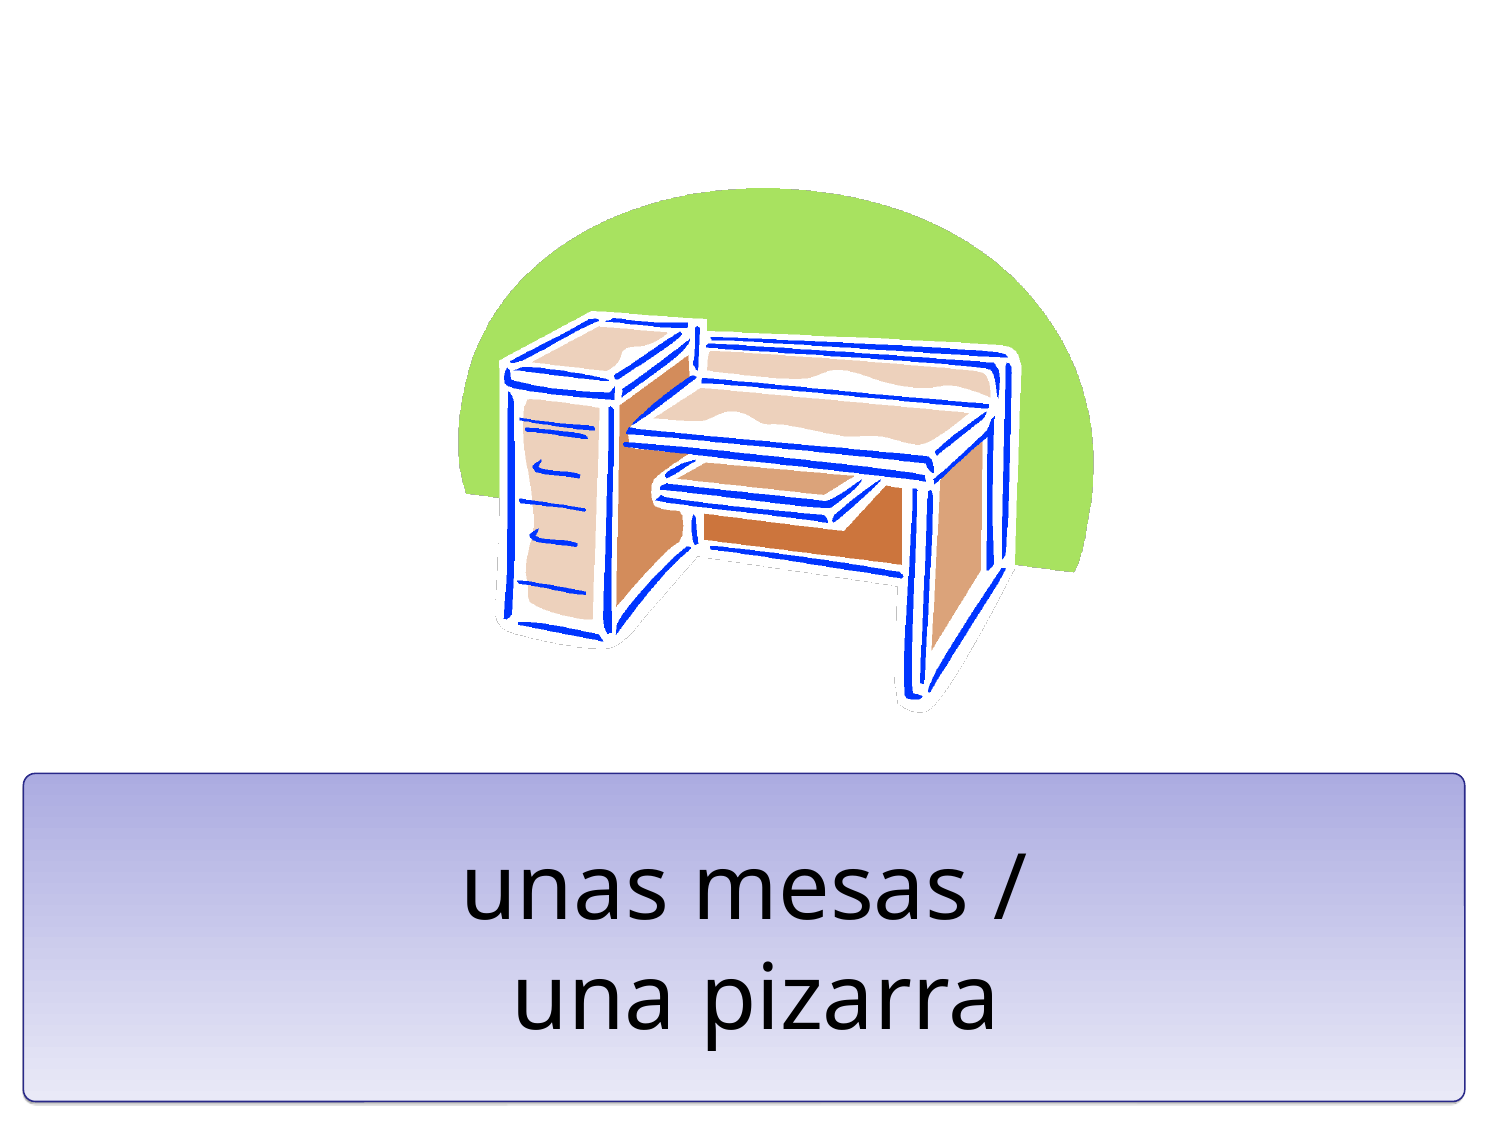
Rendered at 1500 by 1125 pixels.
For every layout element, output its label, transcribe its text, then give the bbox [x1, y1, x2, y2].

text_box unas mesas / una pizarra [23, 773, 1465, 1102]
picture [457, 163, 1094, 714]
